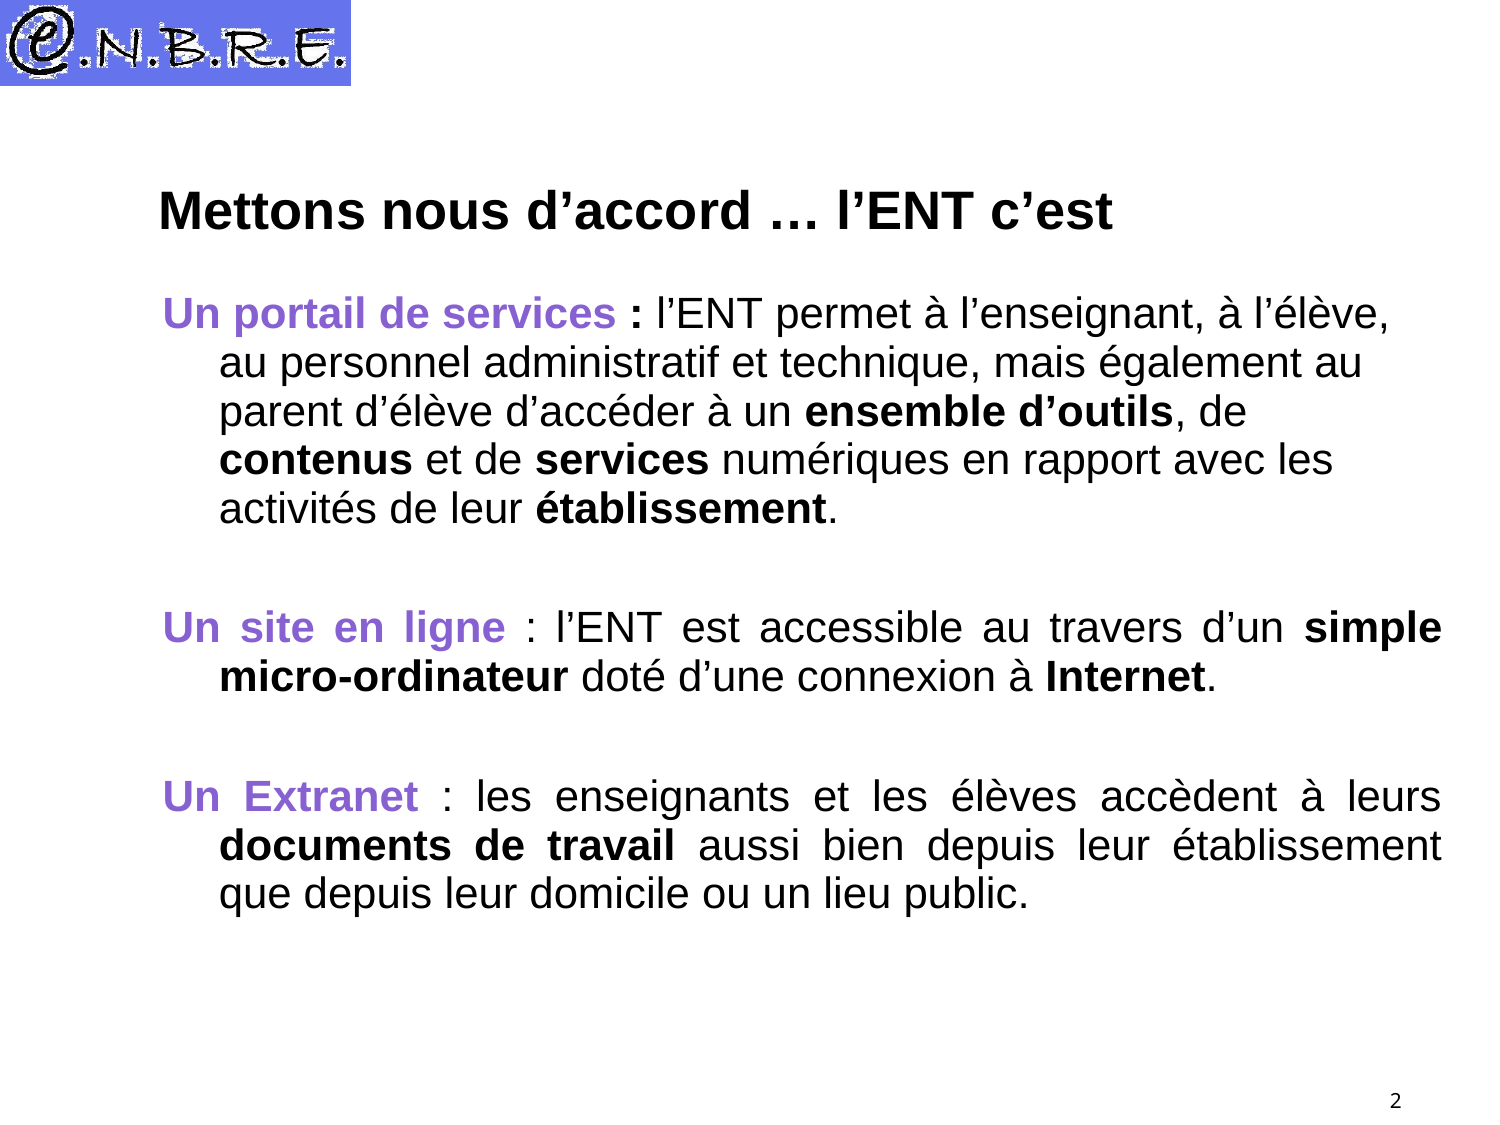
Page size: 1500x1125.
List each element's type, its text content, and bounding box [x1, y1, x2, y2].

title Mettons nous d’accord … l’ENT c’est [143, 116, 1461, 305]
list Un portail de services : l’ENT permet à l’enseignant, à l’élève, au personnel administratif et technique, mais également au parent d’élève d’accéder à un ensemble d’outils, de contenus et de services numériques en rapport avec les activités de leur établissement. Un site en ligne : l’ENT est accessible au travers d’un simple micro-ordinateur doté d’une connexion à Internet. Un Extranet : les enseignants et les élèves accèdent à leurs documents de travail aussi bien depuis leur établissement que depuis leur domicile ou un lieu public. [147, 281, 1458, 1045]
picture [0, 0, 351, 86]
